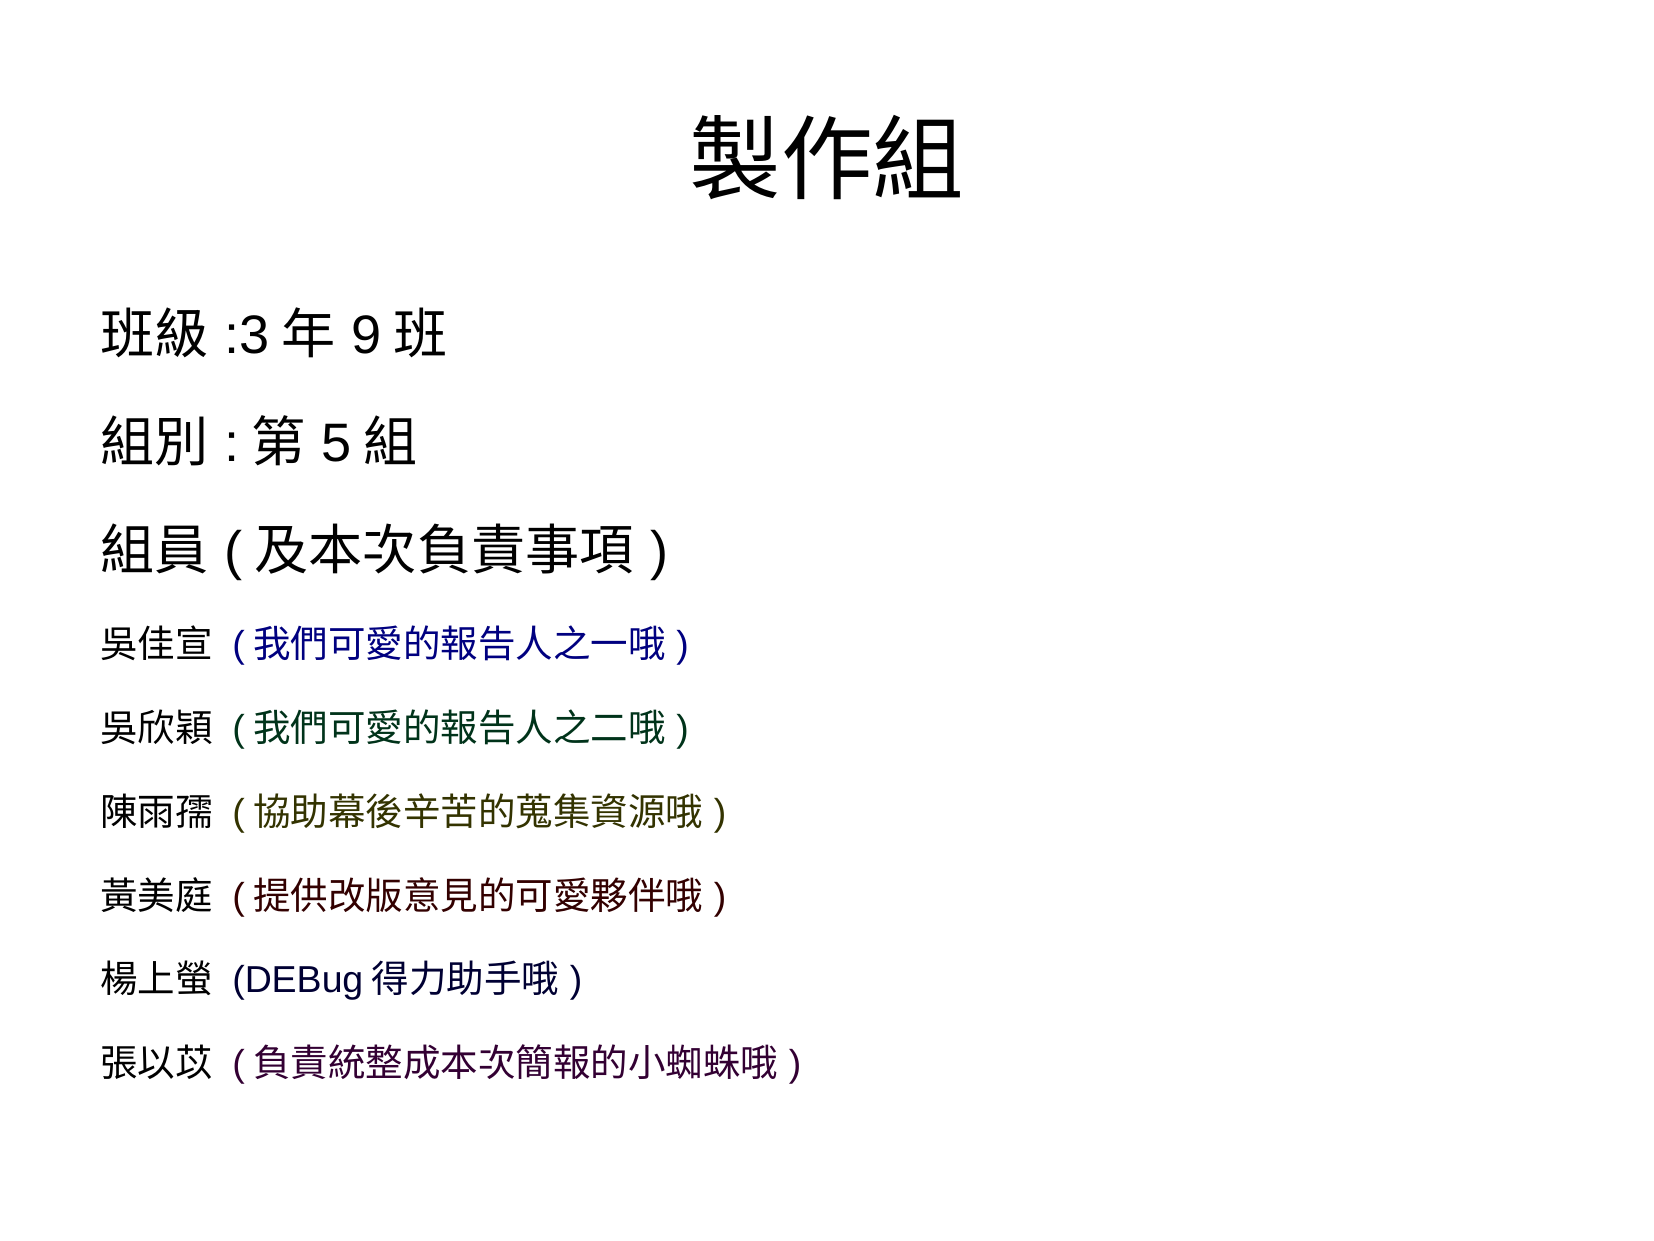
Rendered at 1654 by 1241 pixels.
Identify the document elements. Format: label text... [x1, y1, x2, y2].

title 製作組 [82, 49, 1571, 257]
list 班級:3年9班 組別:第5組 組員(及本次負責事項) 吳佳宣 (我們可愛的報告人之一哦) 吳欣穎 (我們可愛的報告人之二哦) 陳雨孺 (協助幕後辛苦的蒐集資源哦) 黃美庭 (提供改版意見的可愛夥伴哦) 楊上螢 (DEBug得力助手哦) 張以苡 (負責統整成本次簡報的小蜘蛛哦) [82, 290, 1571, 1149]
